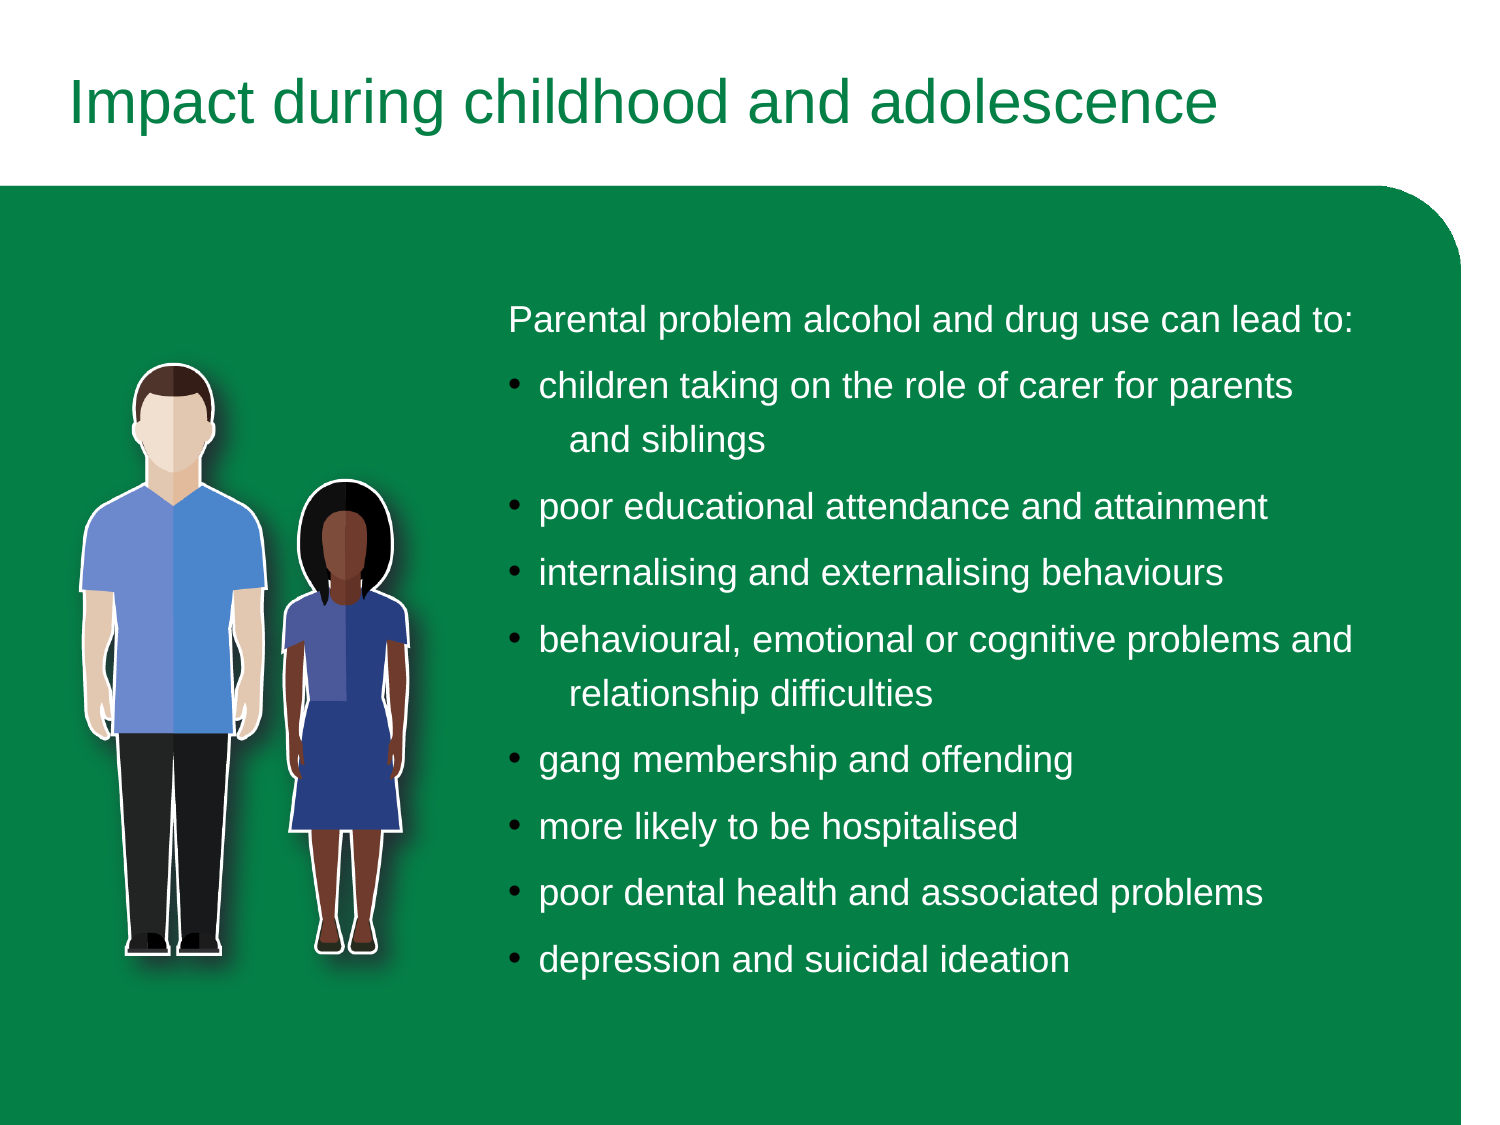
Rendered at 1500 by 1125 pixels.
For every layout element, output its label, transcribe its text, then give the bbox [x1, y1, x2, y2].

picture [0, 0, 1500, 1125]
list Parental problem alcohol and drug use can lead to: children taking on the role of carer for parents and siblings poor educational attendance and attainment internalising and externalising behaviours behavioural, emotional or cognitive problems and relationship difficulties gang membership and offending more likely to be hospitalised poor dental health and associated problems depression and suicidal ideation [493, 278, 1376, 1035]
title Impact during childhood and adolescence [53, 44, 1347, 163]
